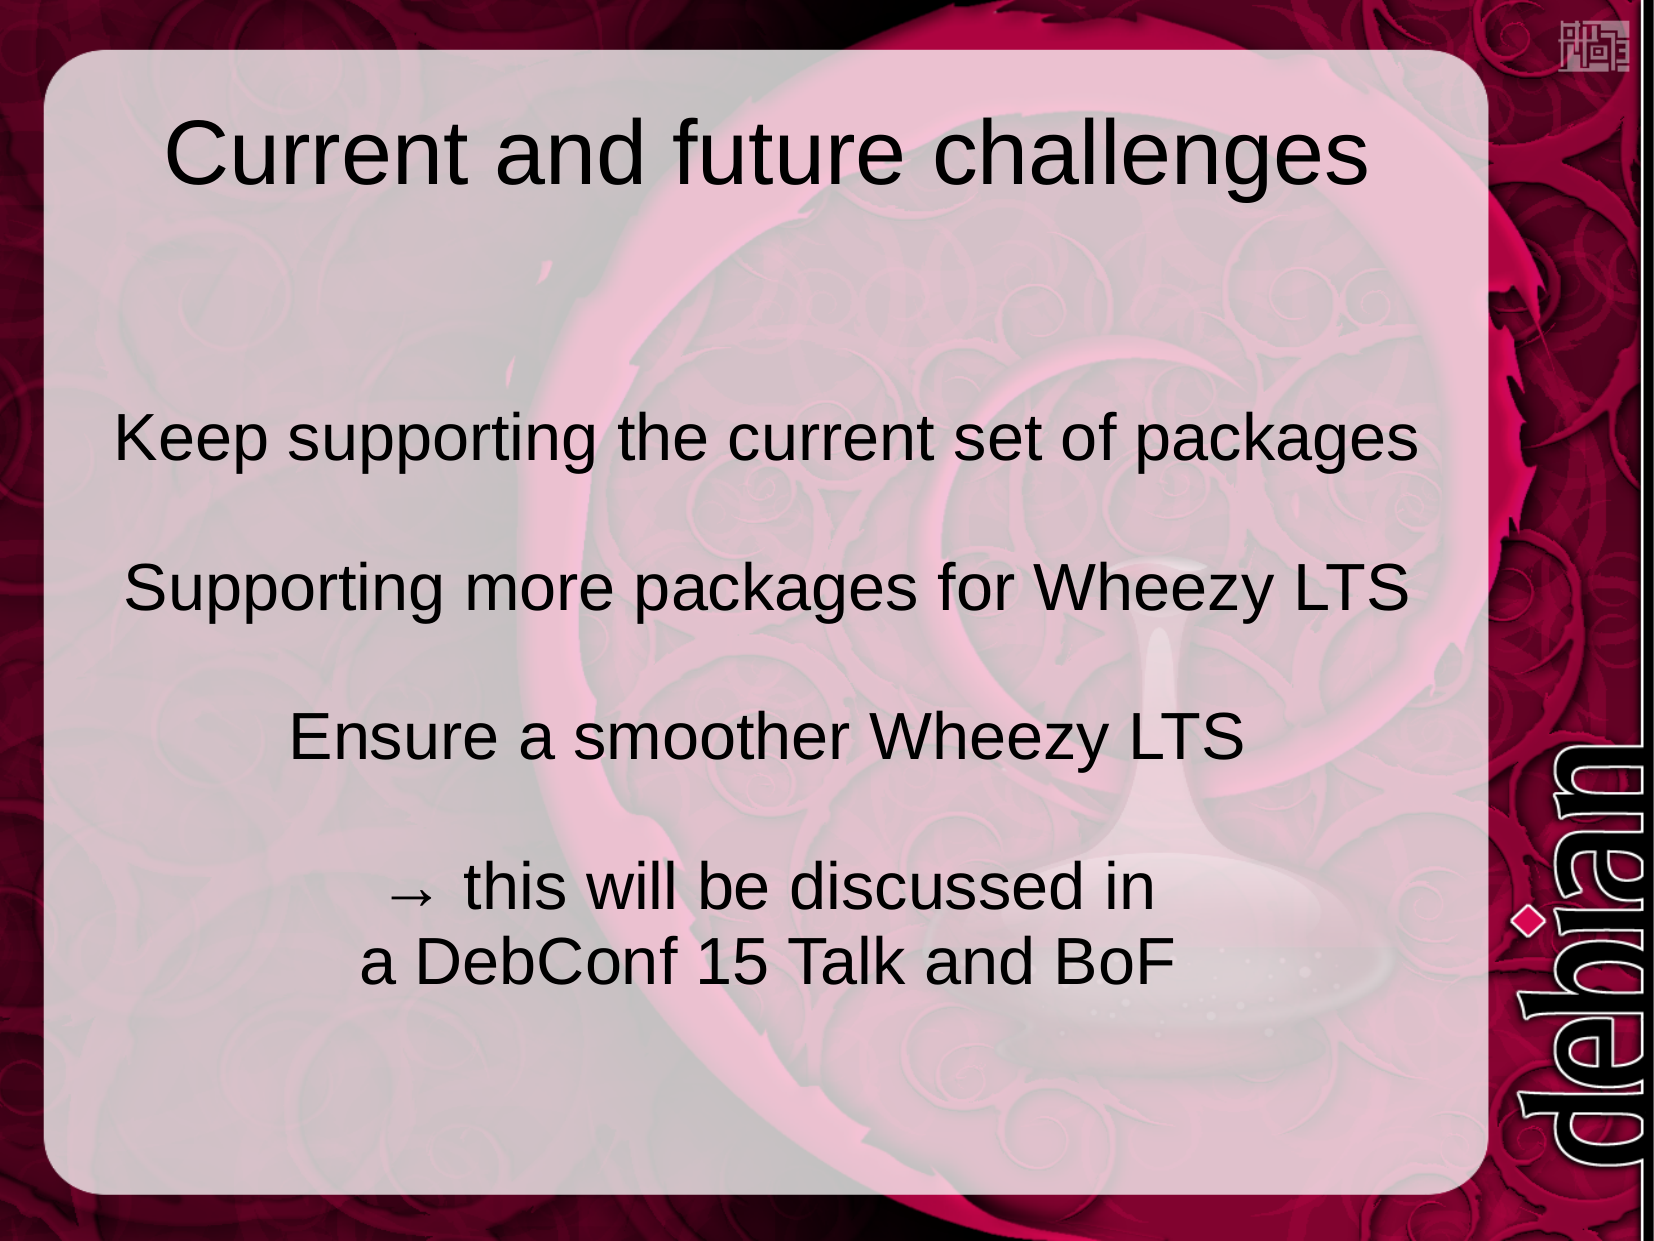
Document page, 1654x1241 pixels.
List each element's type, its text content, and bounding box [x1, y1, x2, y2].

picture [0, 0, 1654, 1241]
title Current and future challenges [59, 49, 1477, 257]
subtitle Keep supporting the current set of packages Supporting more packages for Wheezy LTS Ensure a smoother Wheezy LTS → this will be discussed in a DebConf 15 Talk and BoF [59, 290, 1477, 1109]
